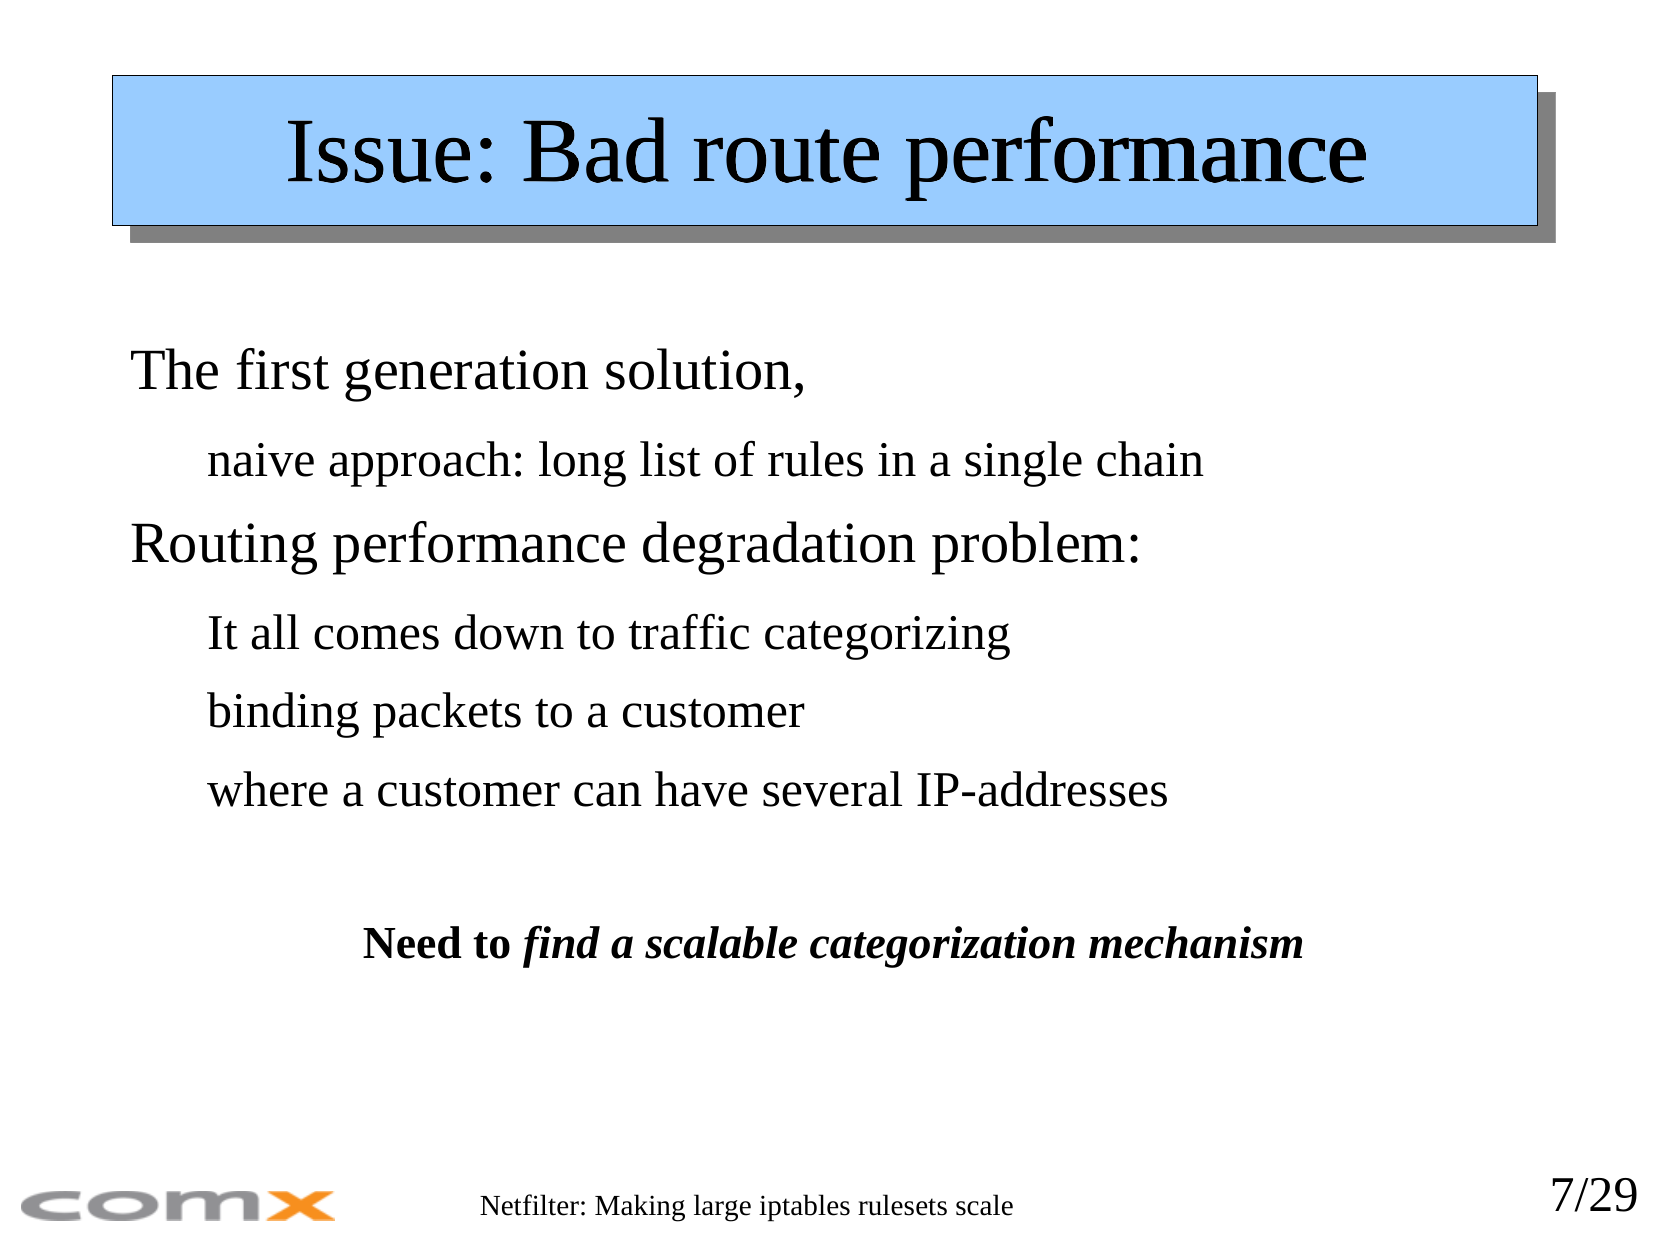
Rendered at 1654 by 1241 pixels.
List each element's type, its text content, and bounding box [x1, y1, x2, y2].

picture [21, 1191, 335, 1221]
title Issue: Bad route performance [116, 90, 1538, 211]
list The first generation solution, naive approach: long list of rules in a single chain Routing performance degradation problem: It all comes down to traffic categorizing binding packets to a customer where a customer can have several IP-addresses Need to find a scalable categorization mechanism [112, 337, 1538, 1096]
